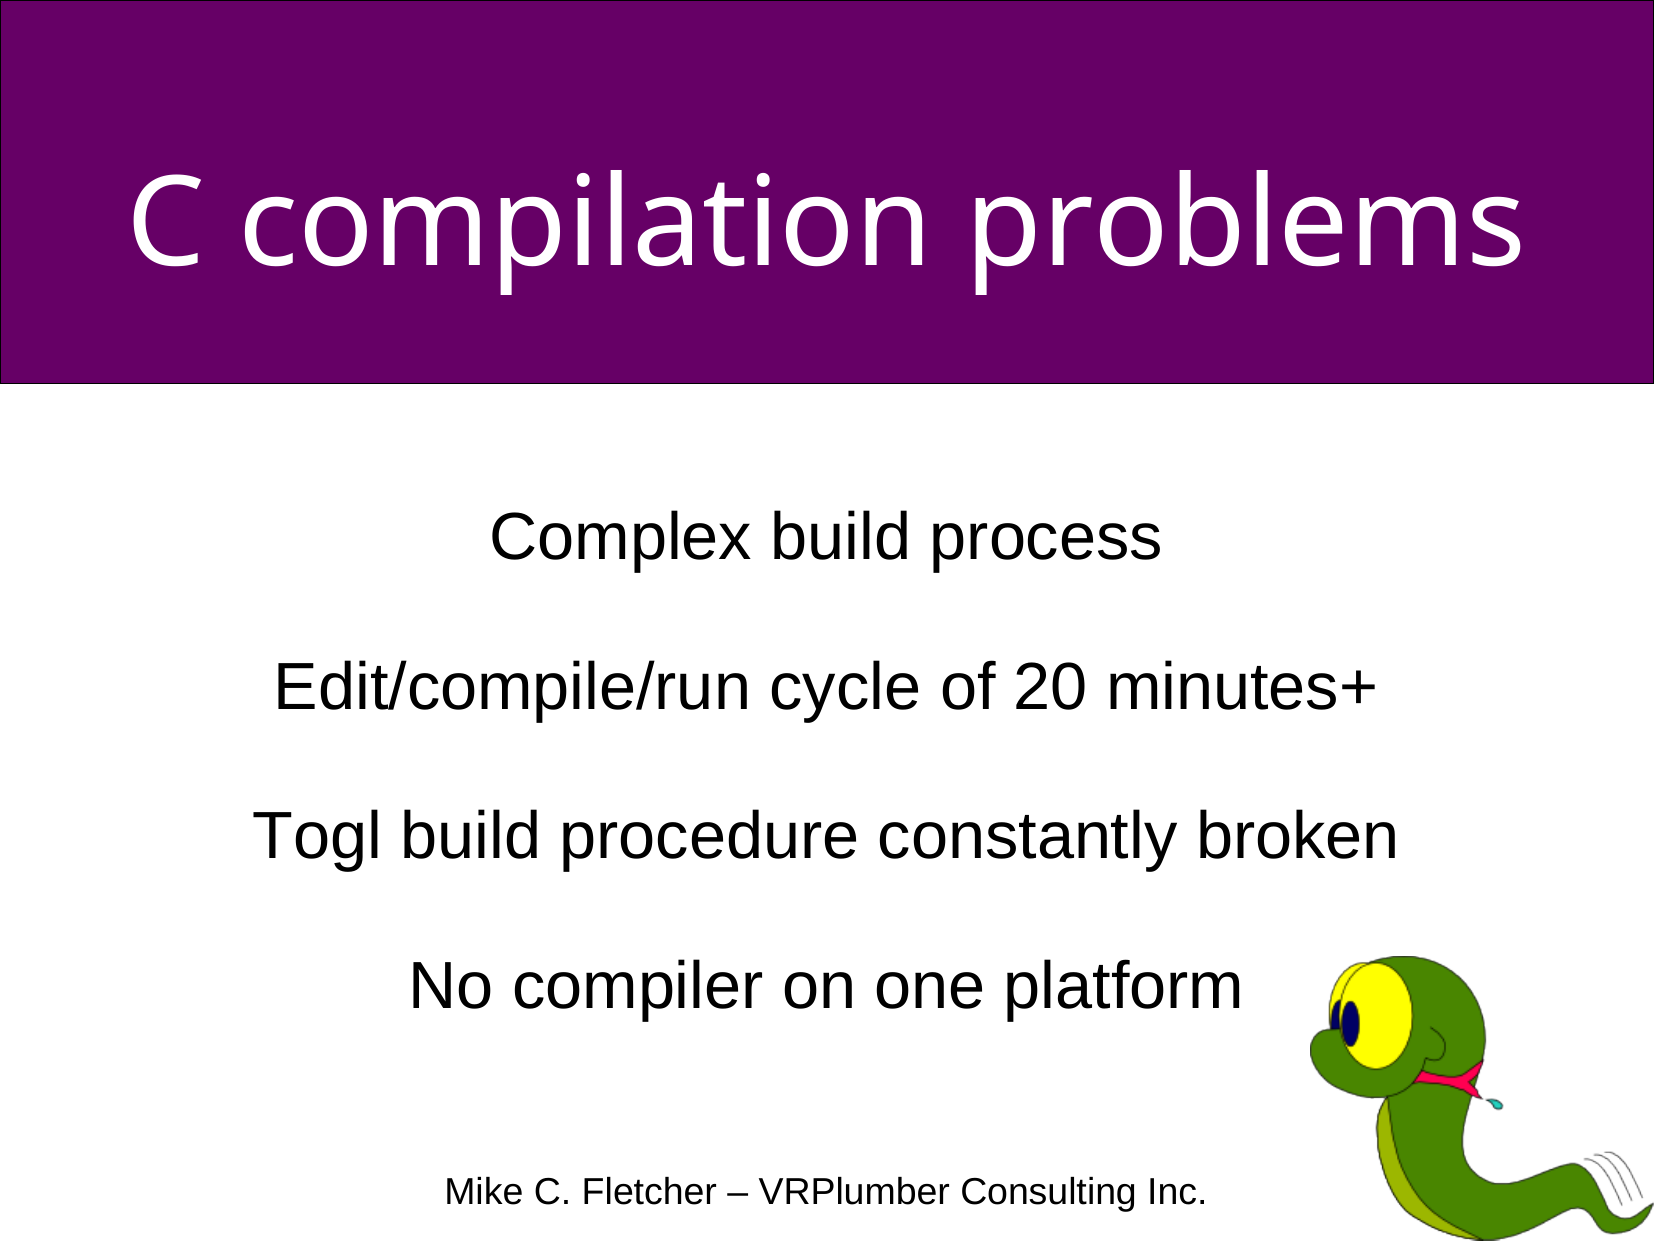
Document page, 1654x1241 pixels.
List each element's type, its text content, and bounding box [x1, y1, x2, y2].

title C compilation problems [82, 56, 1571, 377]
subtitle Complex build process Edit/compile/run cycle of 20 minutes+ Togl build procedure constantly broken No compiler on one platform [82, 420, 1571, 1102]
picture [1310, 956, 1654, 1241]
